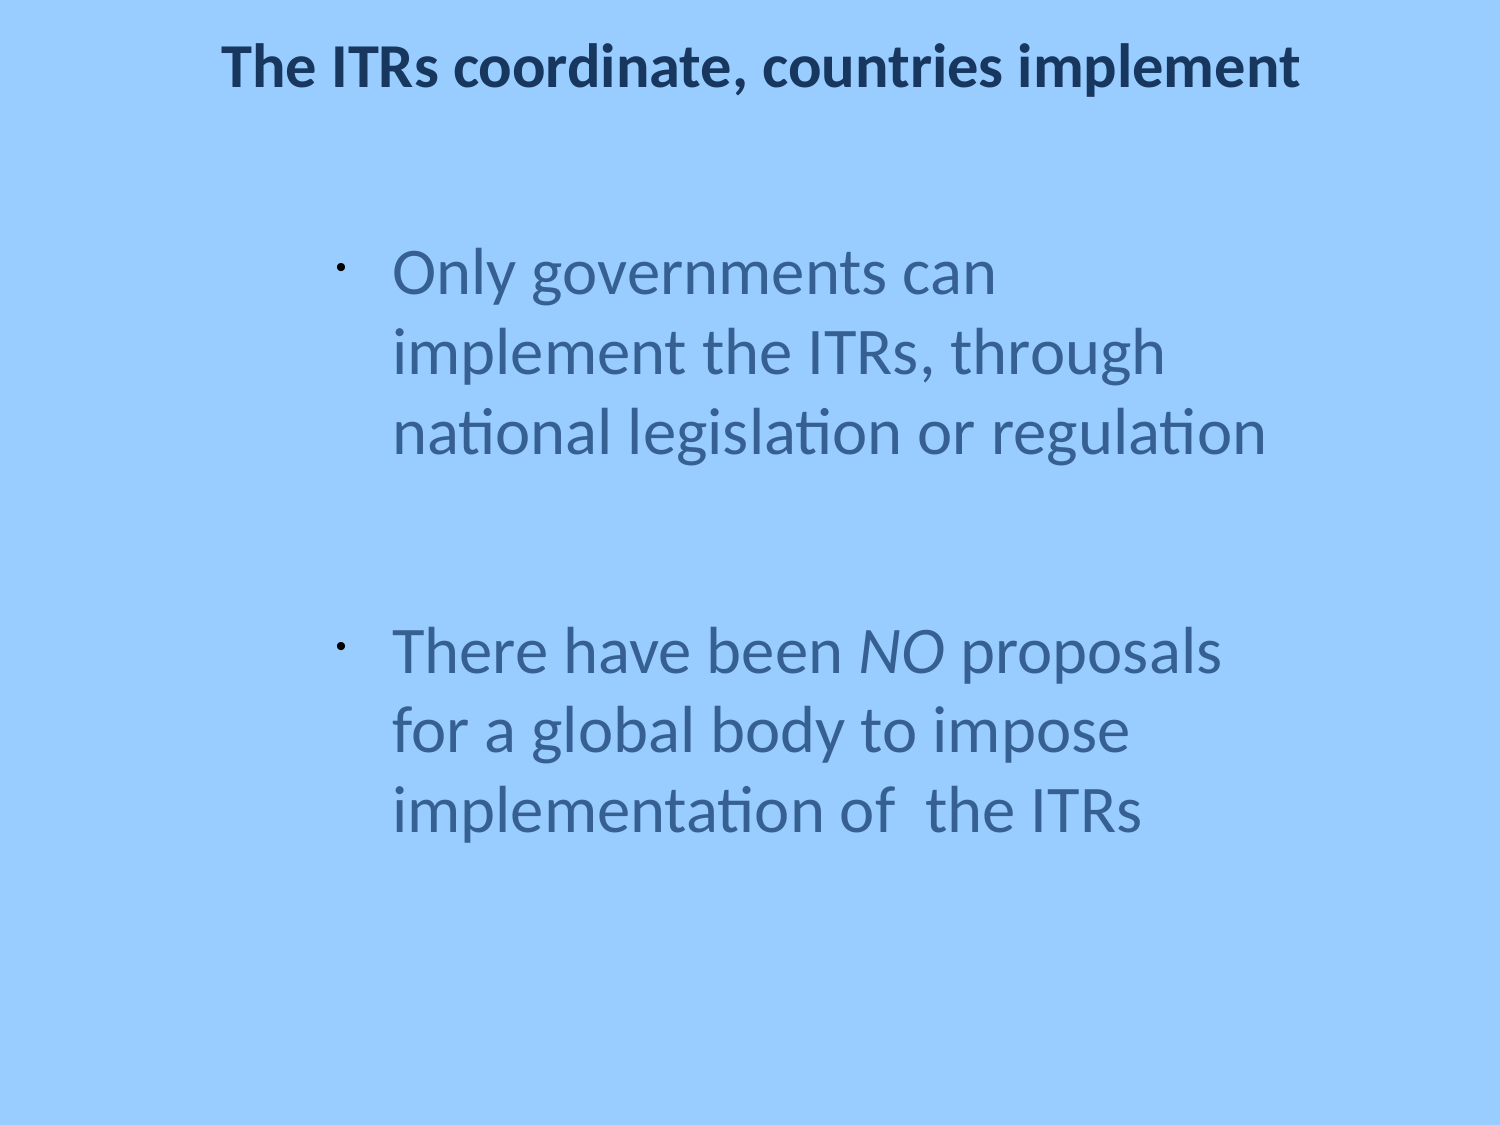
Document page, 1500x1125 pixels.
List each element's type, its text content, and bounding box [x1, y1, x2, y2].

text_box The ITRs coordinate, countries implement [206, 9, 1484, 109]
list Only governments can implement the ITRs, through national legislation or regulation There have been NO proposals for a global body to impose implementation of the ITRs [320, 212, 1319, 909]
